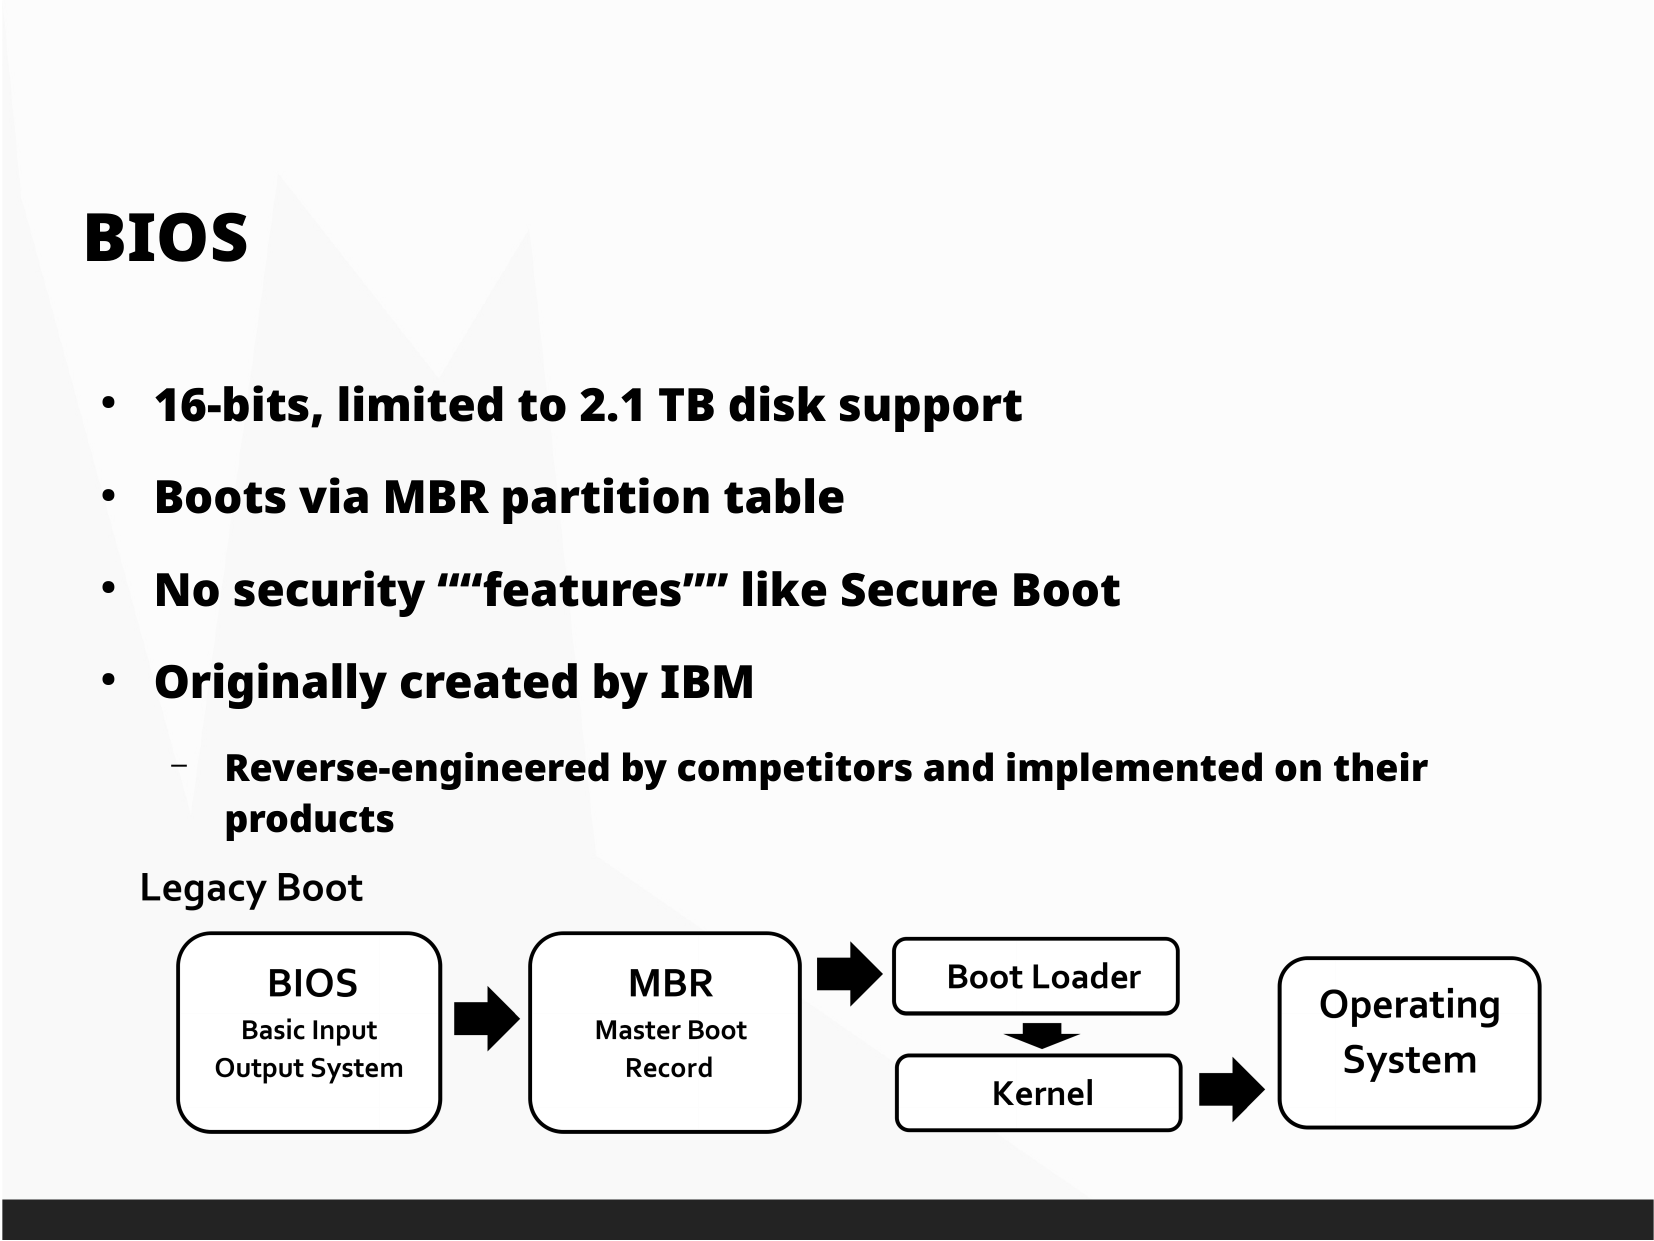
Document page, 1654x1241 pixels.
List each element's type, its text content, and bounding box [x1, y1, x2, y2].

list 16-bits, limited to 2.1 TB disk support Boots via MBR partition table No security ““features”” like Secure Boot Originally created by IBM Reverse-engineered by competitors and implemented on their products [82, 372, 1571, 824]
title BIOS [82, 132, 1571, 340]
picture [2, 0, 1654, 1241]
